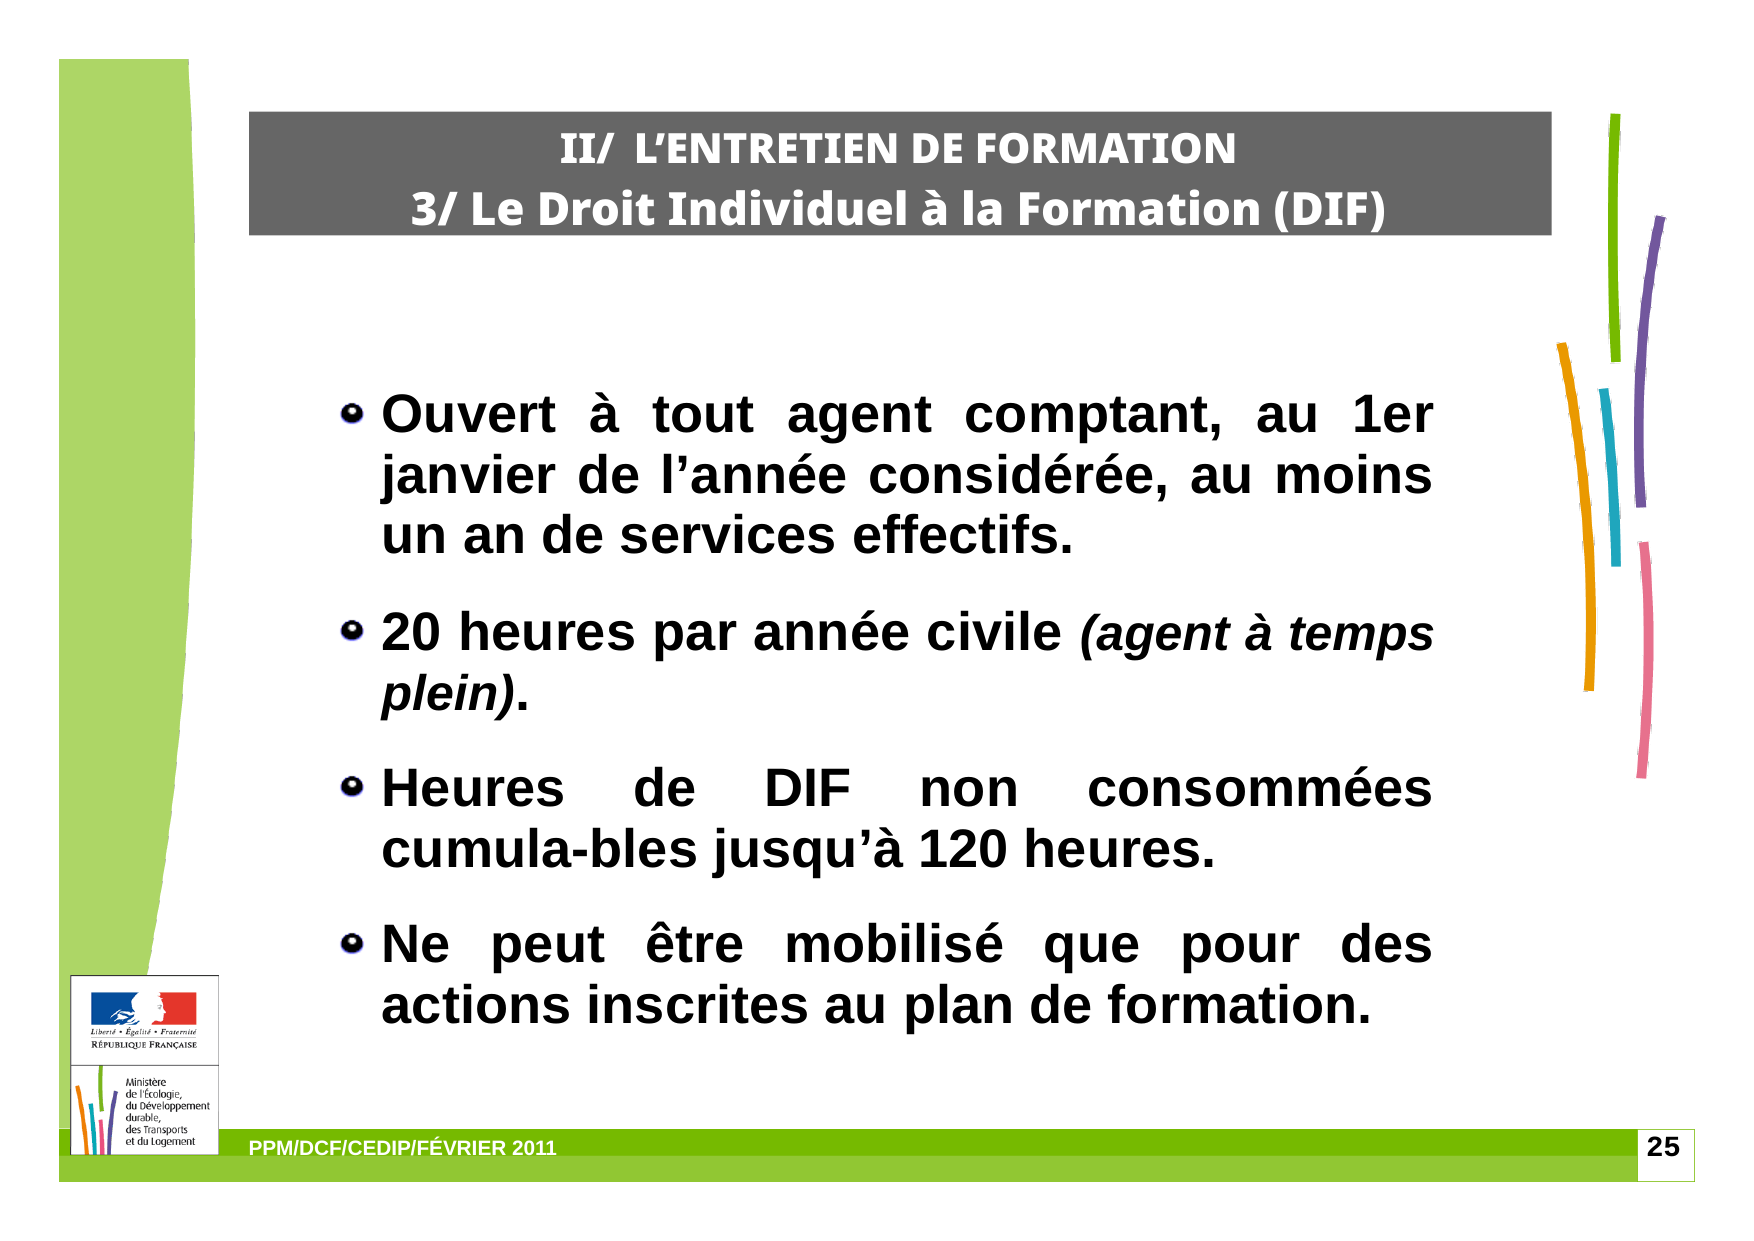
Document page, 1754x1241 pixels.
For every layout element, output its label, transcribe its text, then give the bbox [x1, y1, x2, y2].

text_box PPM/DCF/CEDIP/FÉVRIER 2011 [233, 1129, 592, 1169]
text_box II/ L’ENTRETIEN DE FORMATION 3/ Le Droit Individuel à la Formation (DIF) [247, 111, 1551, 251]
picture [59, 59, 1695, 1182]
text_box Ouvert à tout agent comptant, au 1er janvier de l’année considérée, au moins un an de services effectifs. 20 heures par année civile (agent à temps plein). Heures de DIF non consommées cumula-bles jusqu’à 120 heures. Ne peut être mobilisé que pour des actions inscrites au plan de formation. [322, 376, 1451, 1056]
